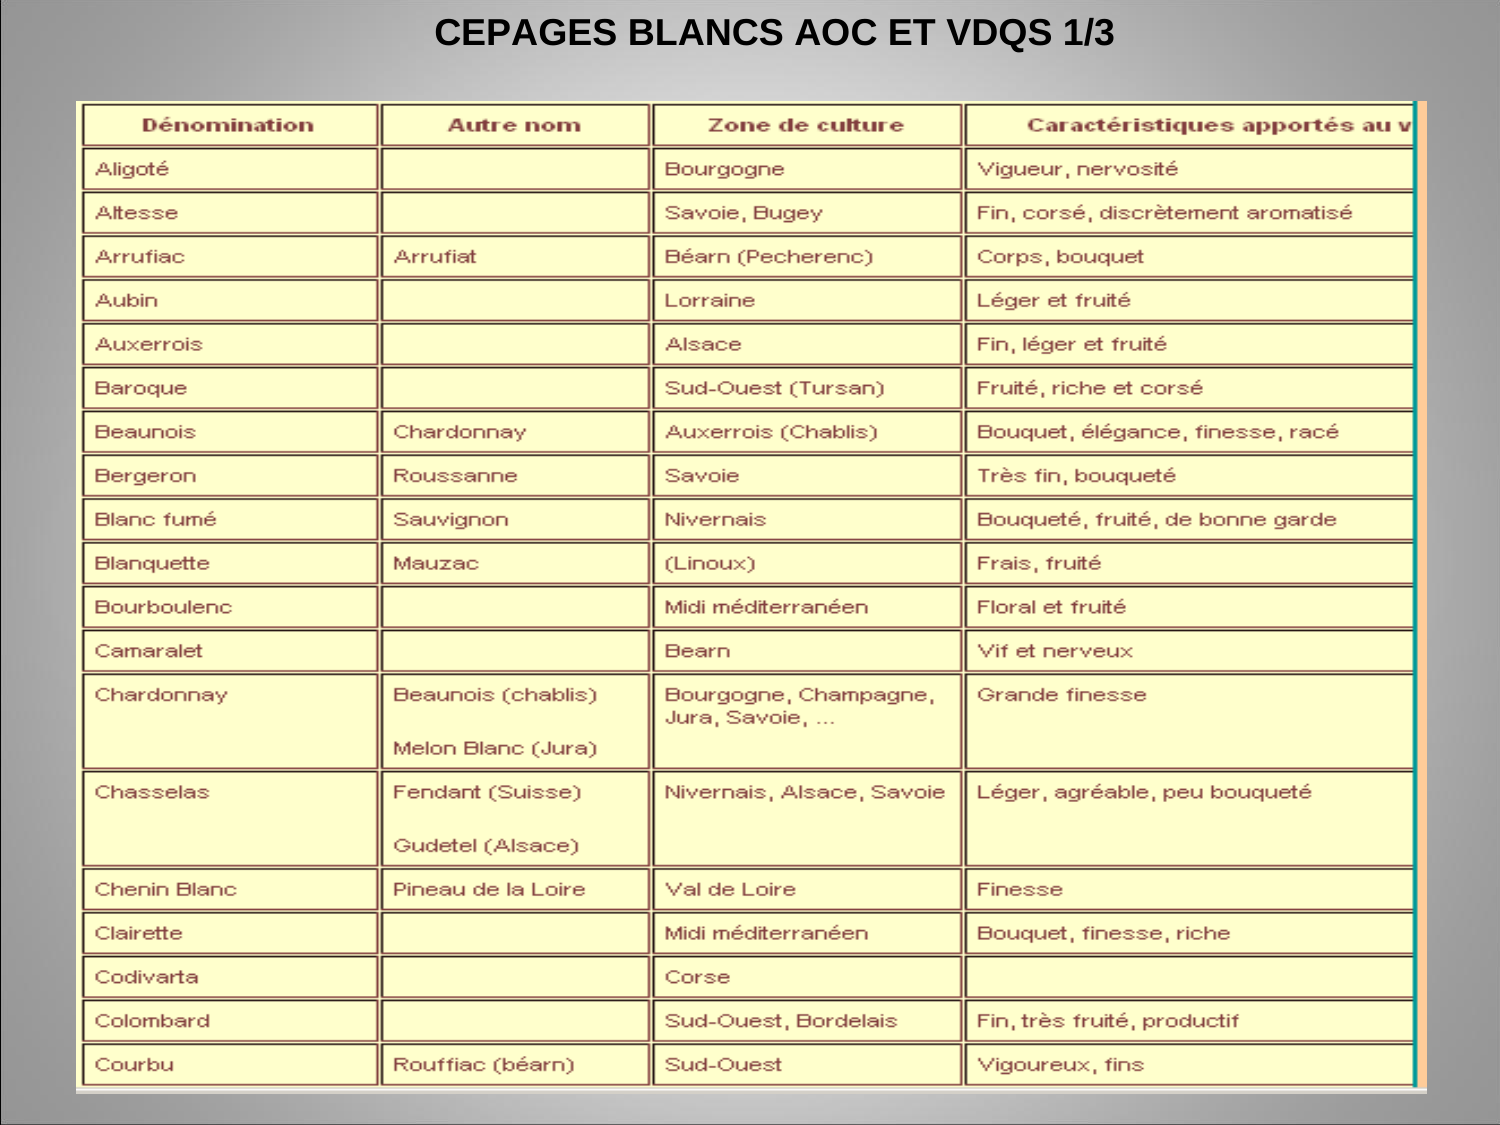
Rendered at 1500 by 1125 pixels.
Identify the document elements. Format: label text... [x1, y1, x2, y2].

picture [0, 0, 1500, 1125]
text_box CEPAGES BLANCS AOC ET VDQS 1/3 [419, 0, 1131, 61]
text_box [76, 101, 1427, 1095]
